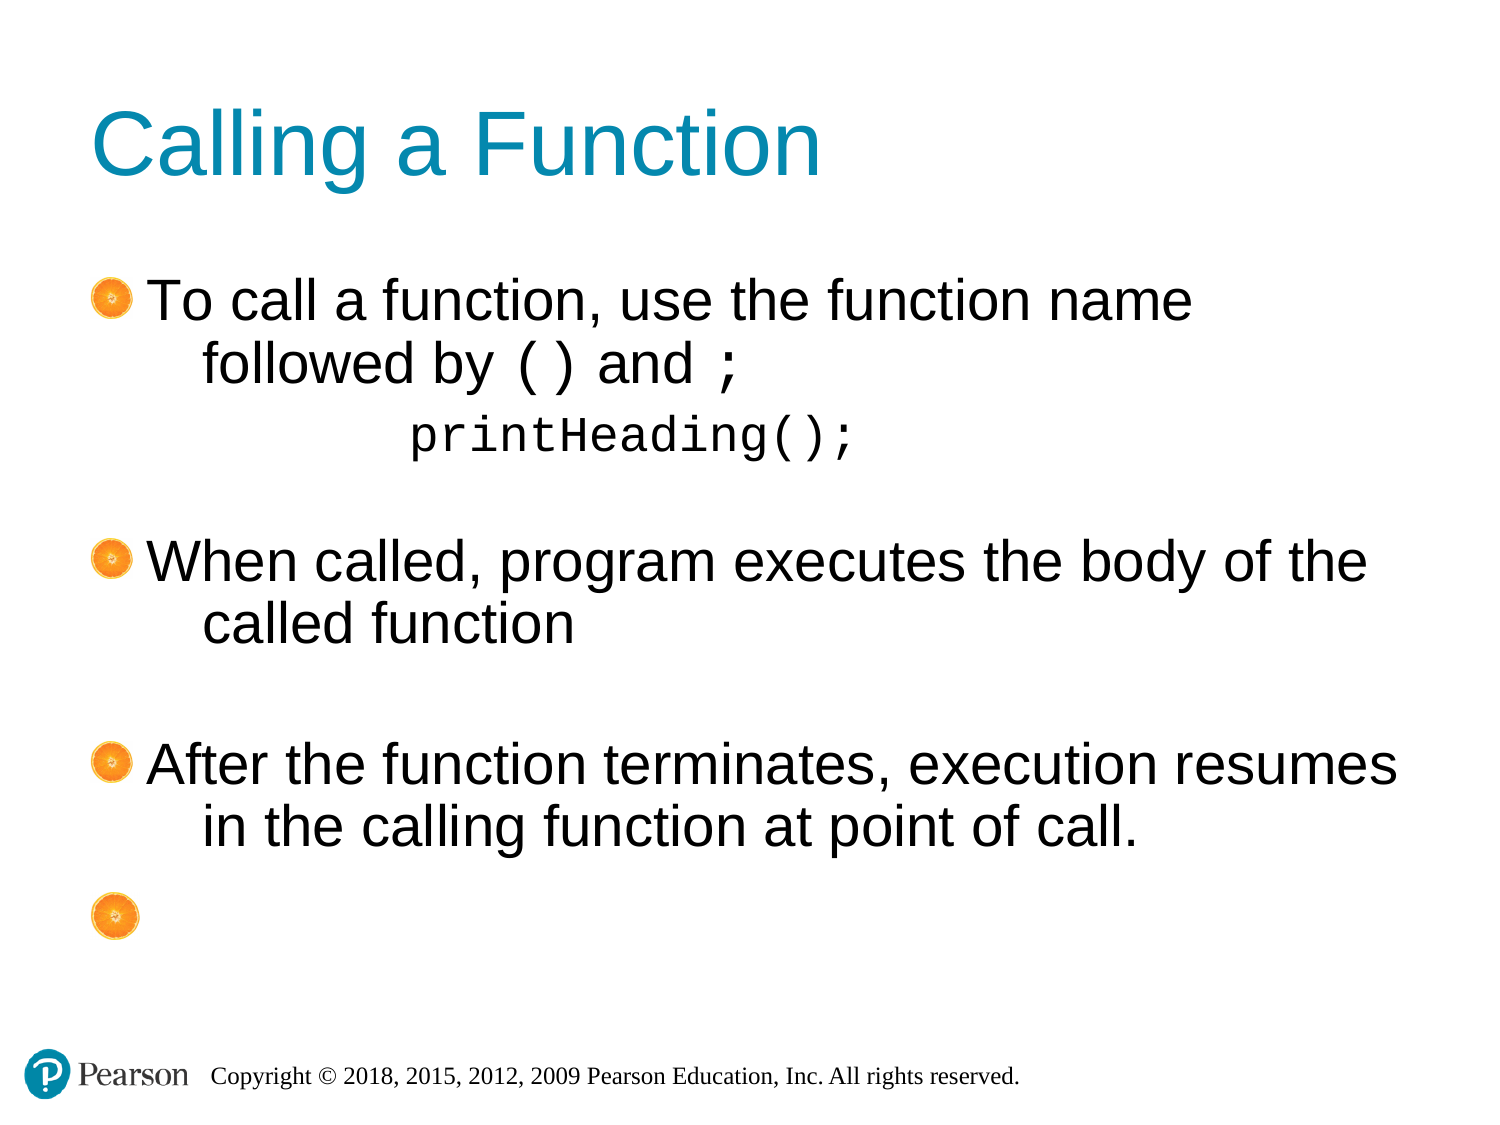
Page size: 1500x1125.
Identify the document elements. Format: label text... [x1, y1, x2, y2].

list To call a function, use the function name followed by () and ; printHeading(); When called, program executes the body of the called function After the function terminates, execution resumes in the calling function at point of call. [75, 262, 1426, 1005]
title Calling a Function [75, 45, 1426, 233]
